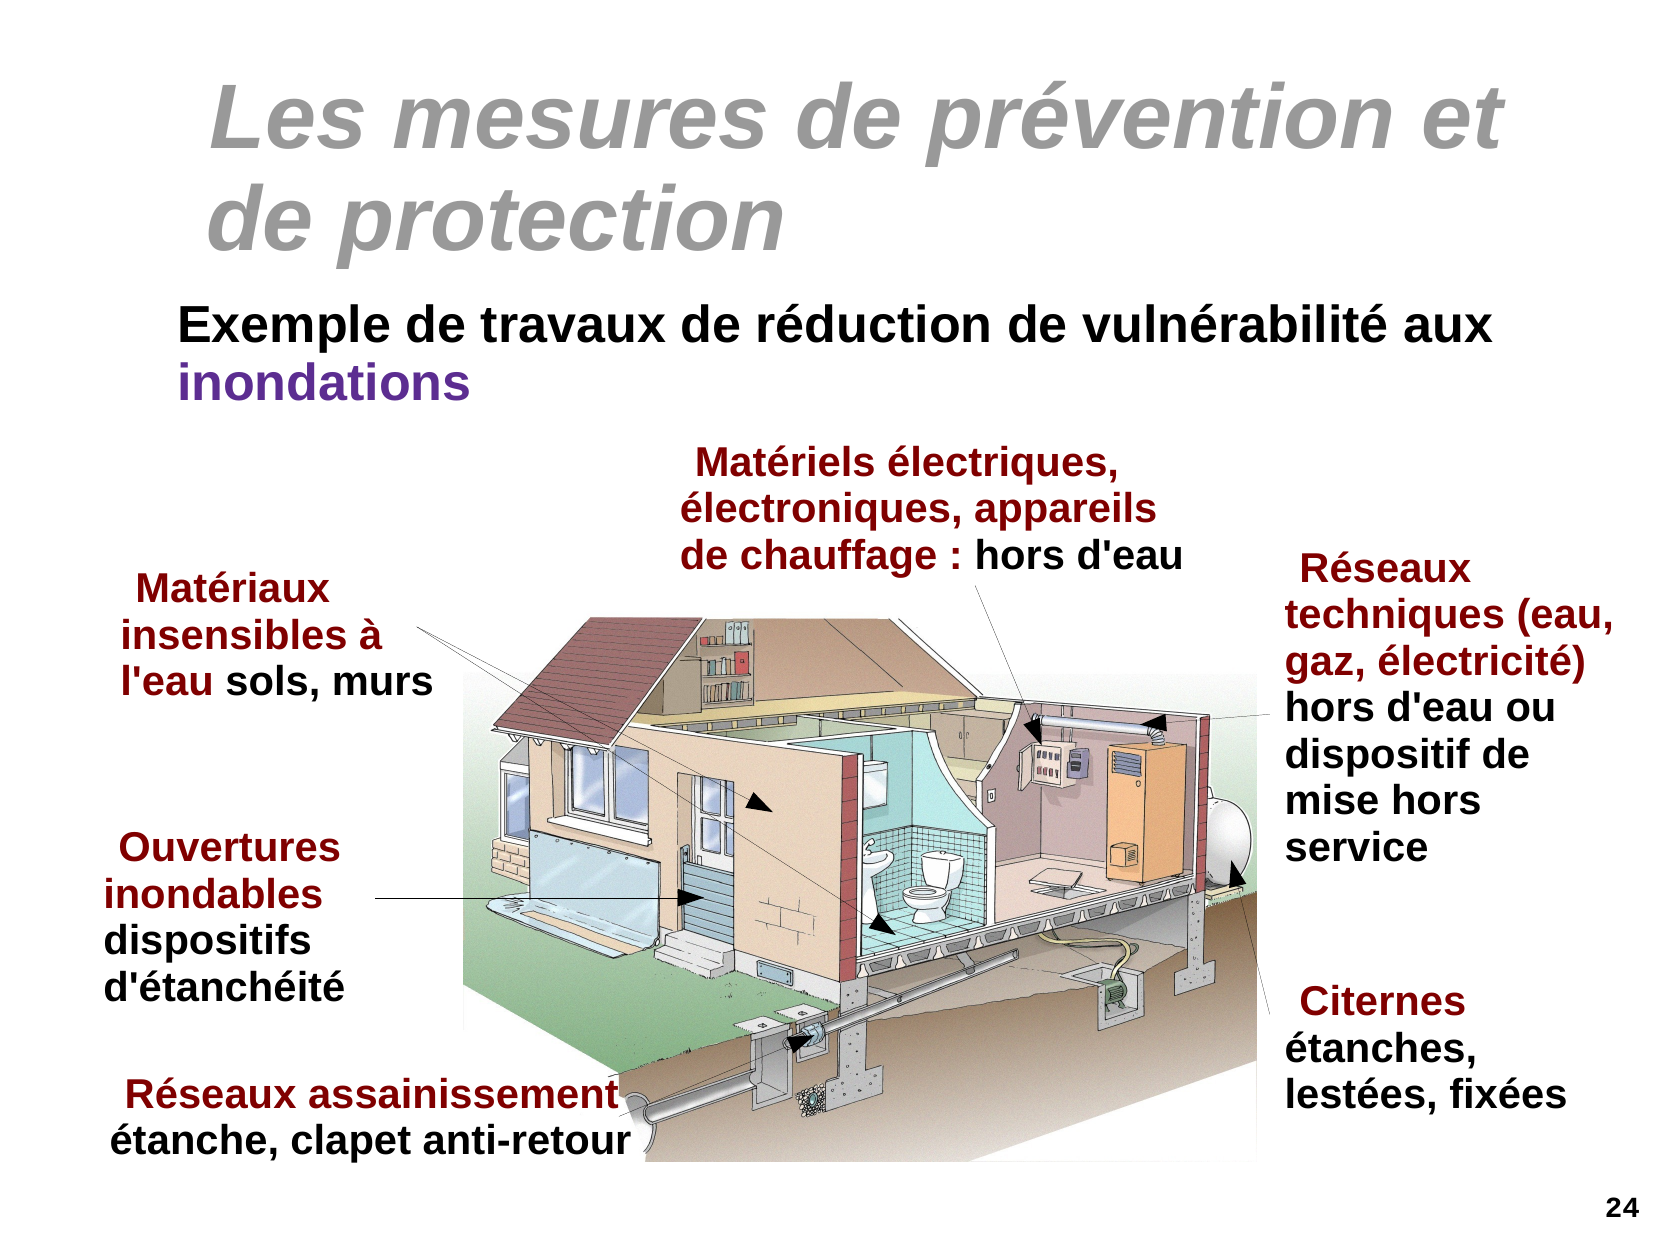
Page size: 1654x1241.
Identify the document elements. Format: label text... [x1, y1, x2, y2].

list Exemple de travaux de réduction de vulnérabilité aux inondations [177, 295, 1595, 497]
text_box Réseaux techniques (eau, gaz, électricité) hors d'eau ou dispositif de mise hors service [1269, 537, 1630, 878]
text_box Citernes étanches, lestées, fixées [1269, 970, 1595, 1148]
picture [463, 603, 1257, 1162]
text_box Ouvertures inondables dispositifs d'étanchéité [88, 816, 534, 1024]
text_box Matériels électriques, électroniques, appareils de chauffage : hors d'eau [665, 431, 1207, 586]
text_box Matériaux insensibles à l'eau sols, murs [105, 557, 453, 712]
title Les mesures de prévention et de protection [177, 65, 1625, 271]
text_box Réseaux assainissement étanche, clapet anti-retour [94, 1062, 648, 1182]
